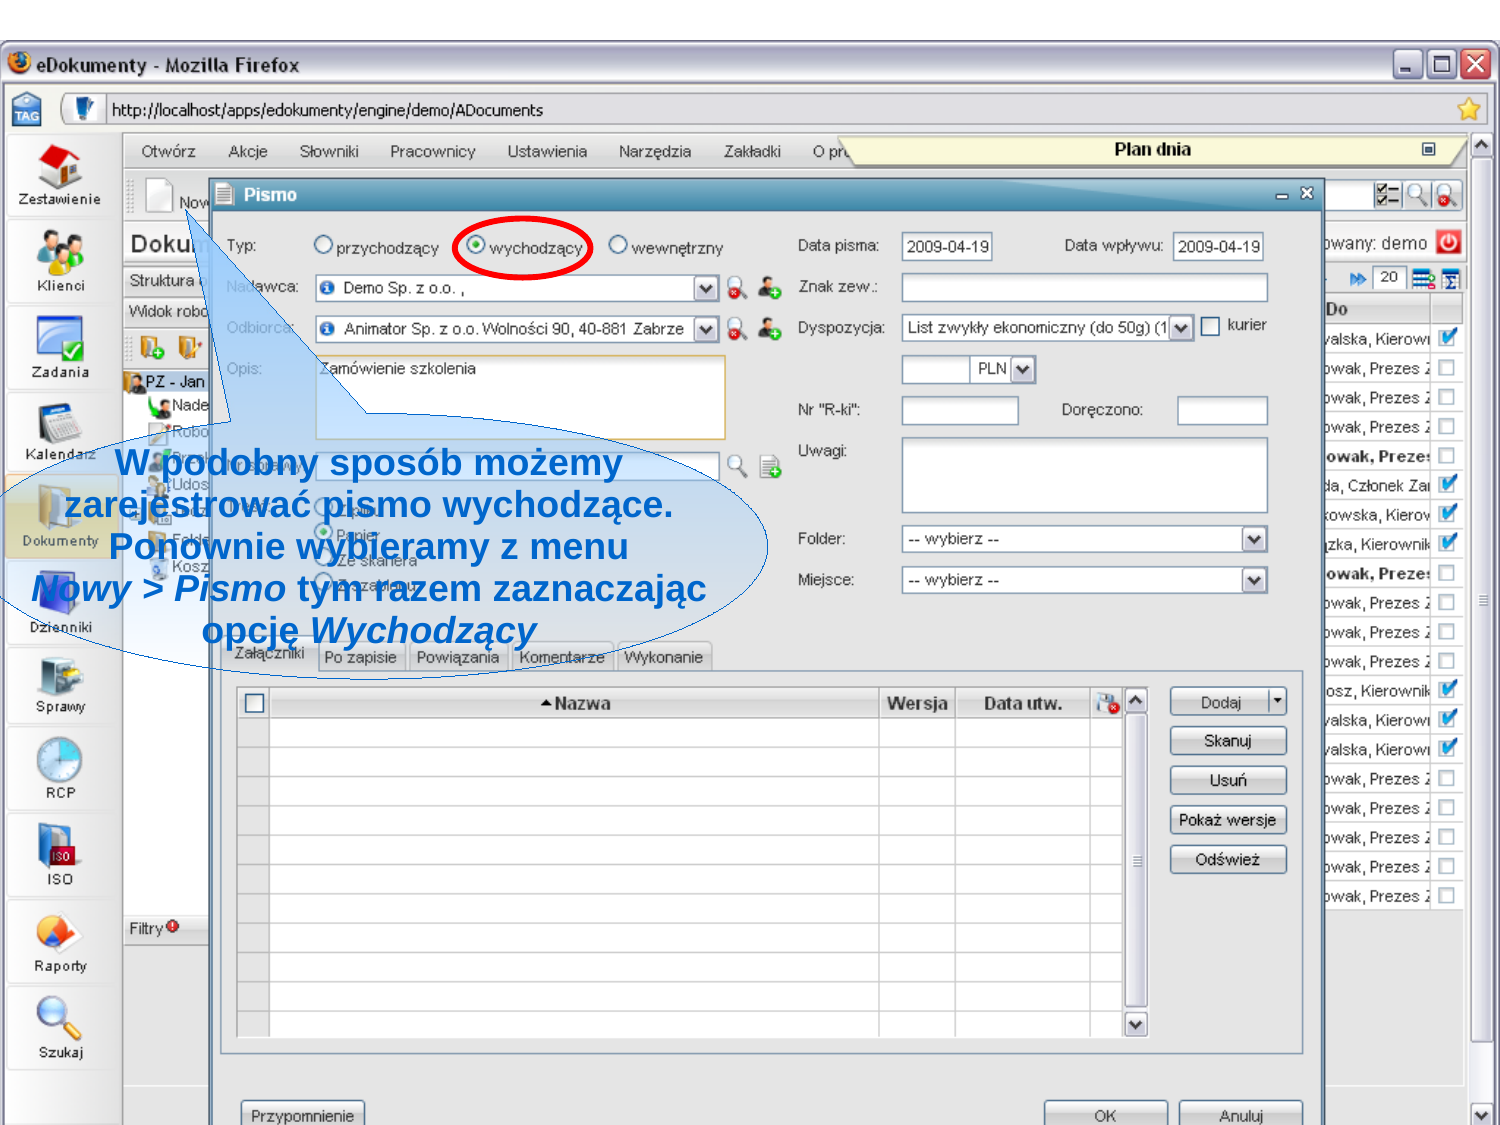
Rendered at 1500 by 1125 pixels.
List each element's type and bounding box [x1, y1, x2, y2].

picture [208, 634, 217, 640]
picture [0, 0, 1500, 1125]
picture [479, 634, 487, 640]
picture [439, 634, 447, 640]
picture [416, 634, 425, 640]
picture [232, 634, 240, 640]
text_box [472, 218, 573, 229]
